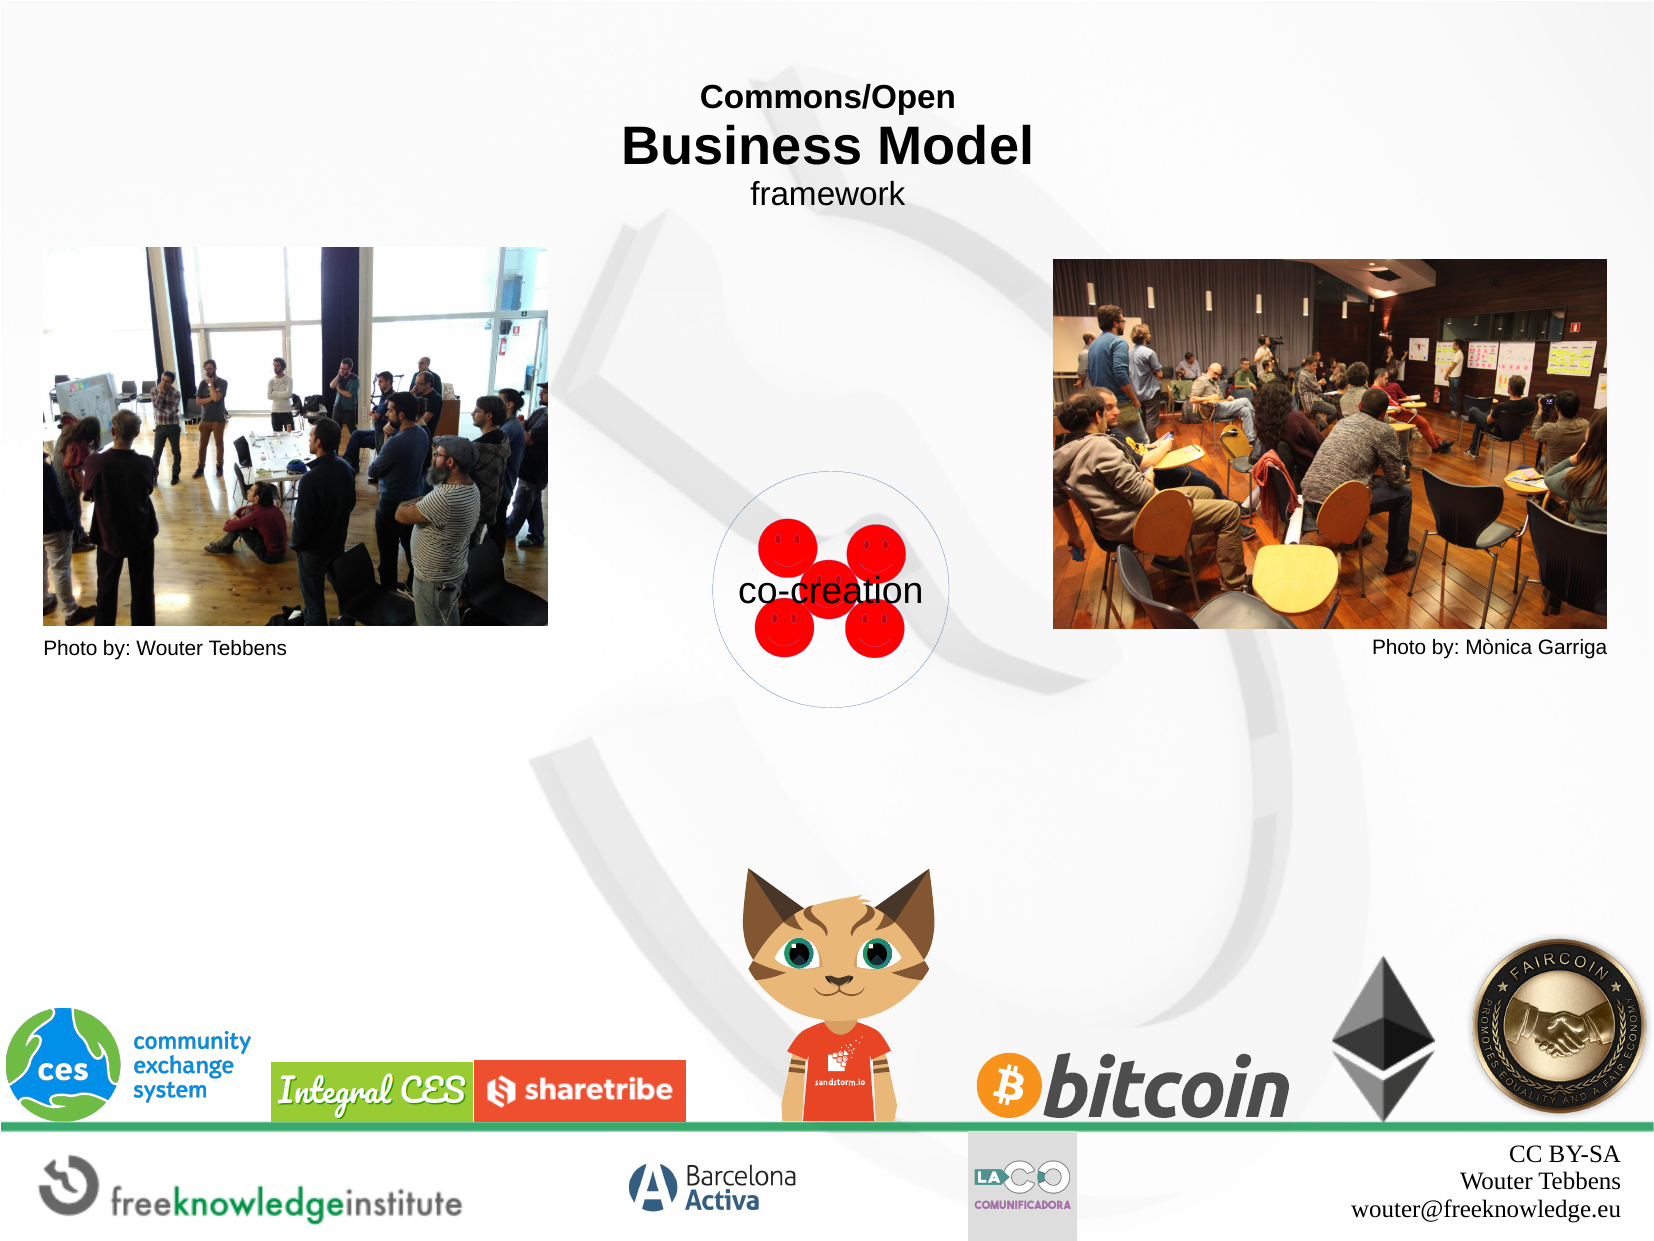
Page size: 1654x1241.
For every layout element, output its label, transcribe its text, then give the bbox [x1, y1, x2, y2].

text_box Photo by: Wouter Tebbens [28, 628, 302, 668]
text_box Commons/Open Business Model framework [606, 70, 1056, 225]
text_box Photo by: Mònica Garriga [1357, 628, 1622, 667]
picture [1, 1, 1654, 1241]
